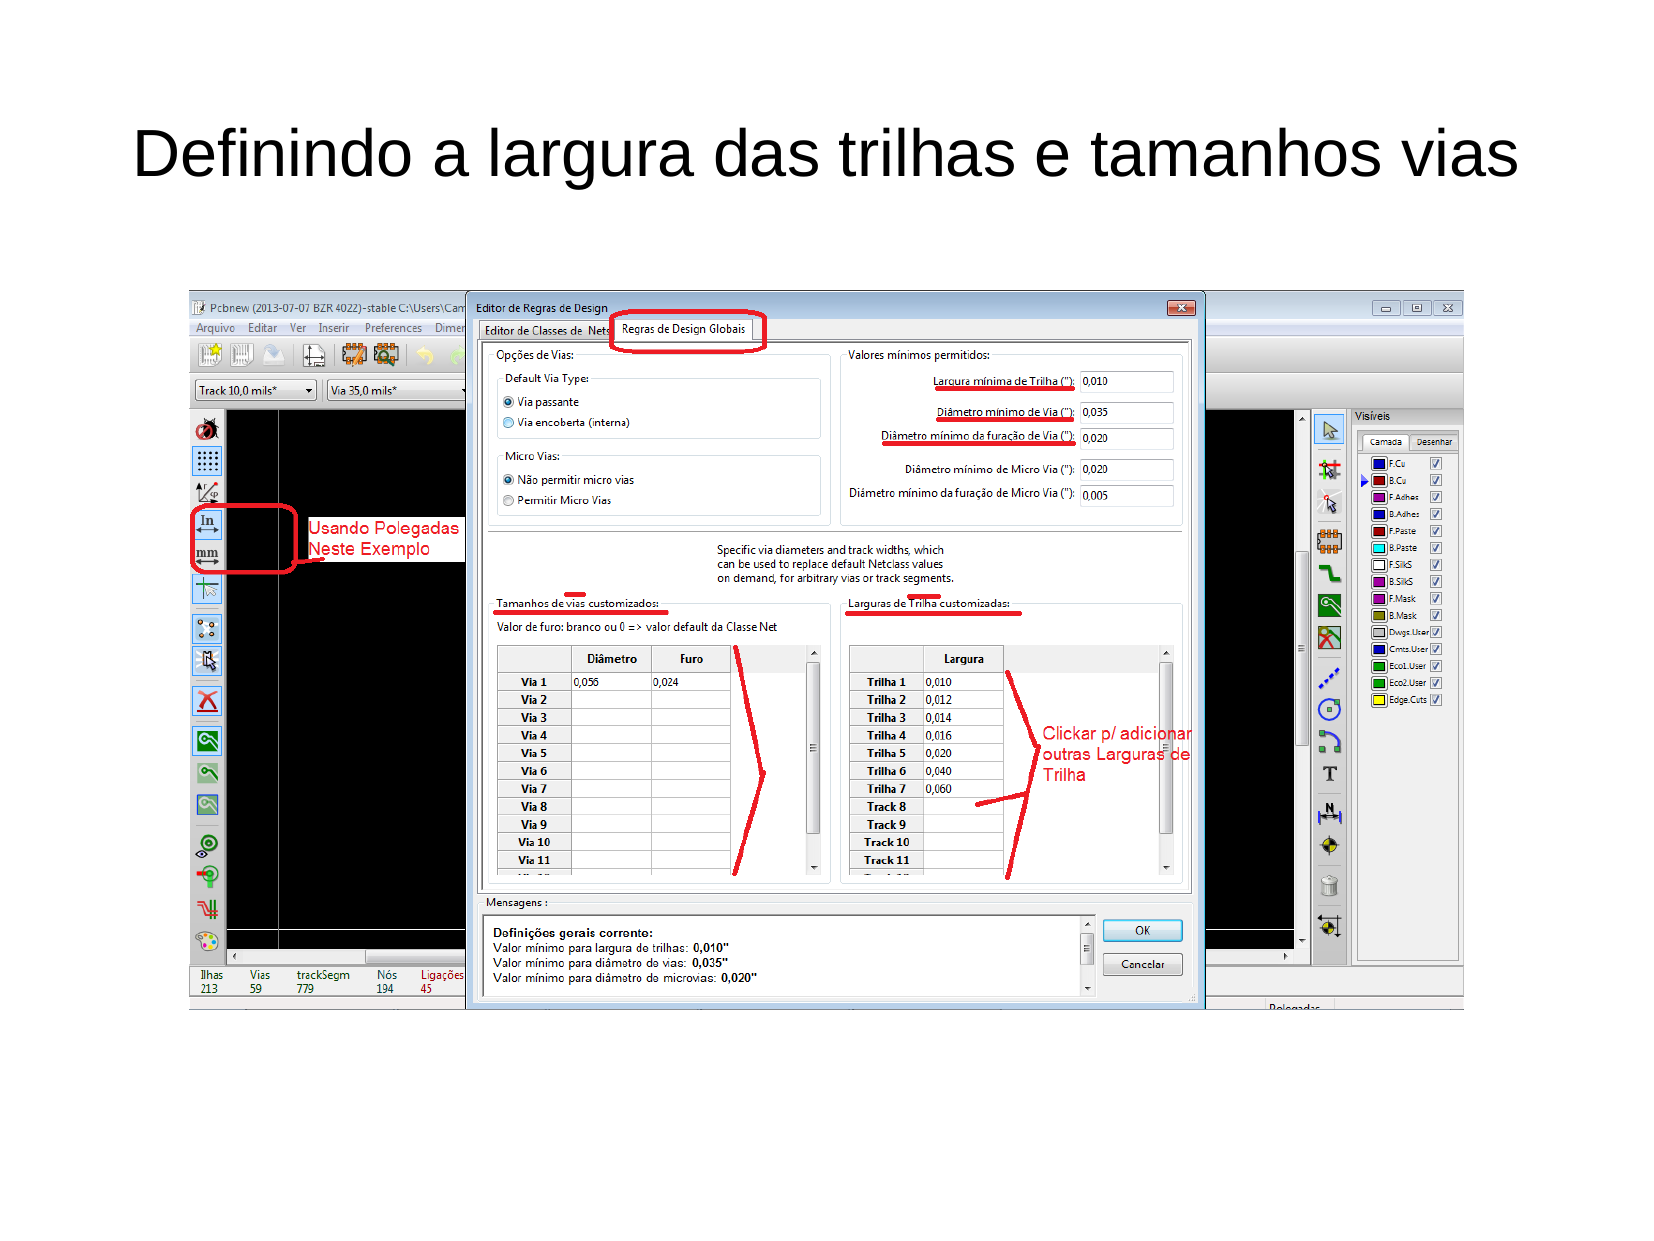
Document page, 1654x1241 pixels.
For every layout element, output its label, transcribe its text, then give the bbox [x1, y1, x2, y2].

picture [189, 290, 1464, 1010]
title Definindo a largura das trilhas e tamanhos vias [82, 49, 1571, 257]
